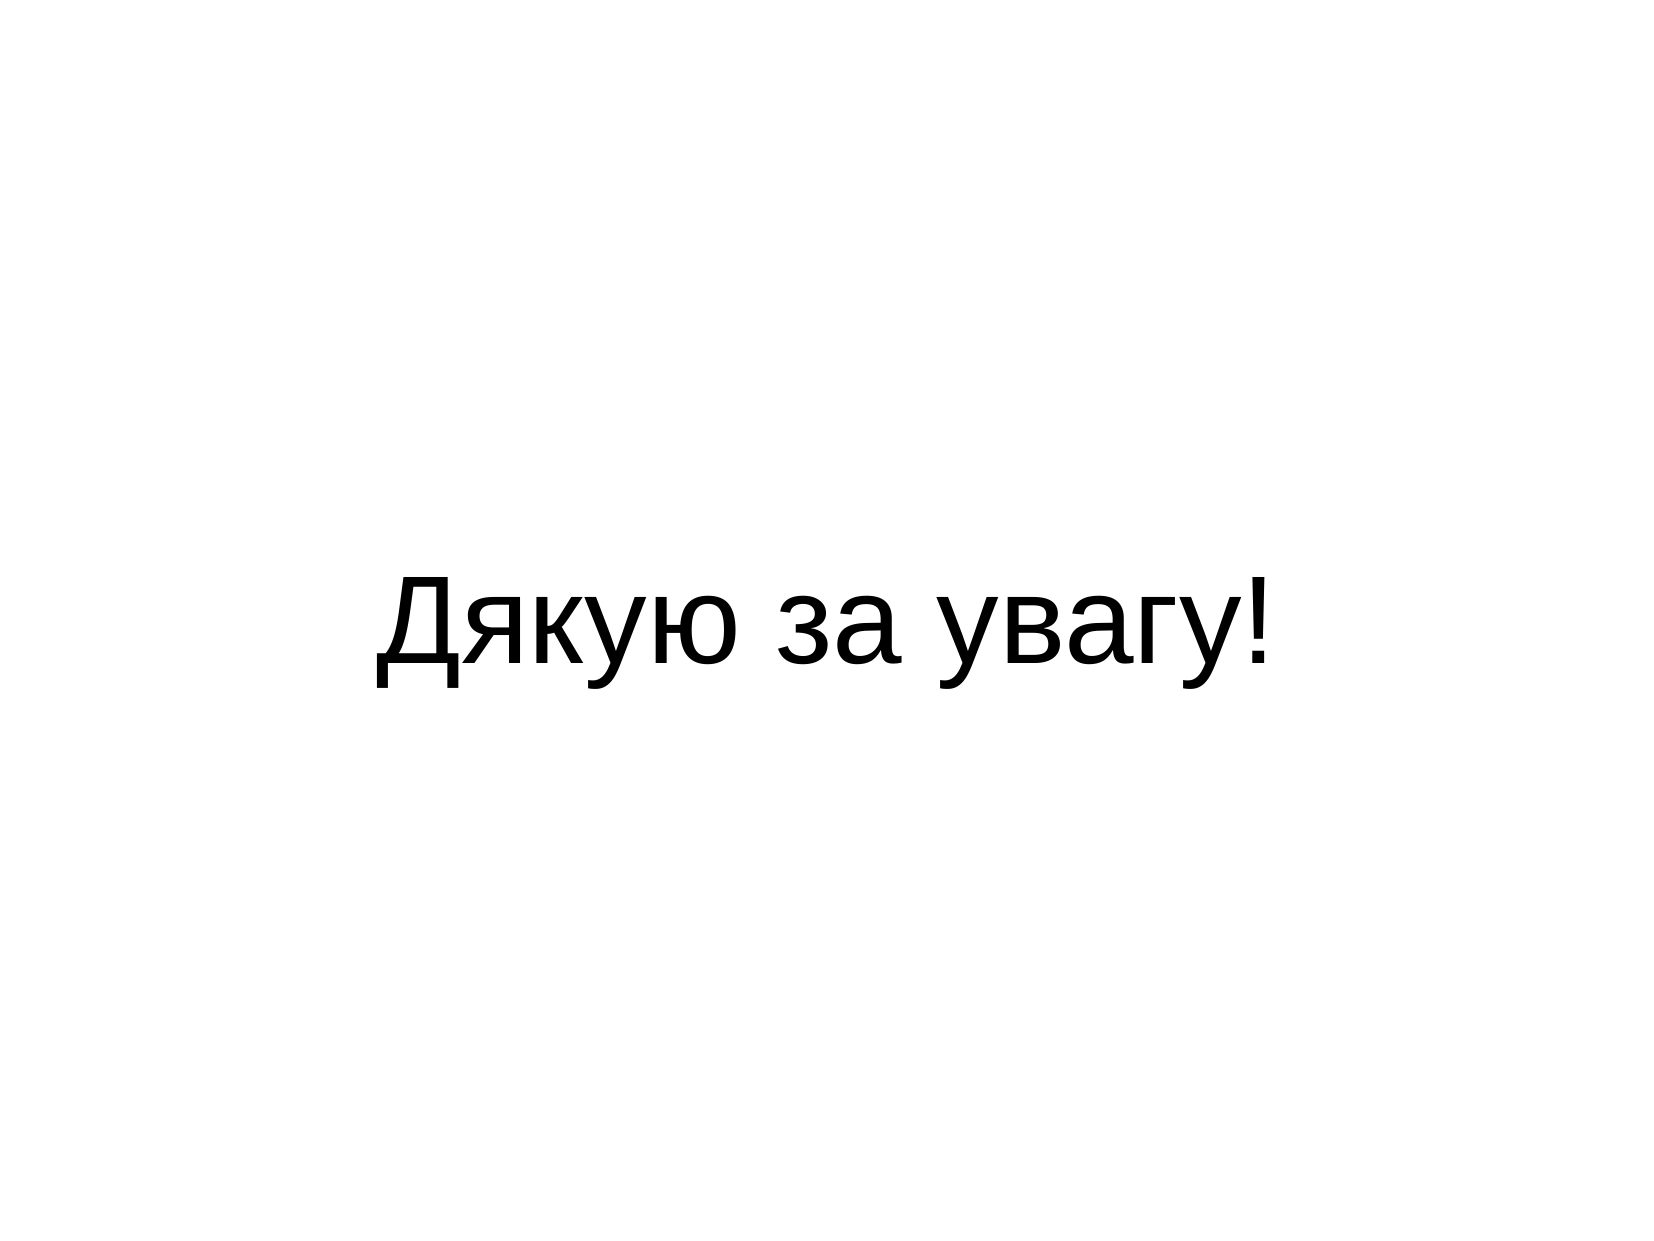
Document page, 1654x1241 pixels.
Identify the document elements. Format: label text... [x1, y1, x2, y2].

title Дякую за увагу! [82, 516, 1571, 724]
